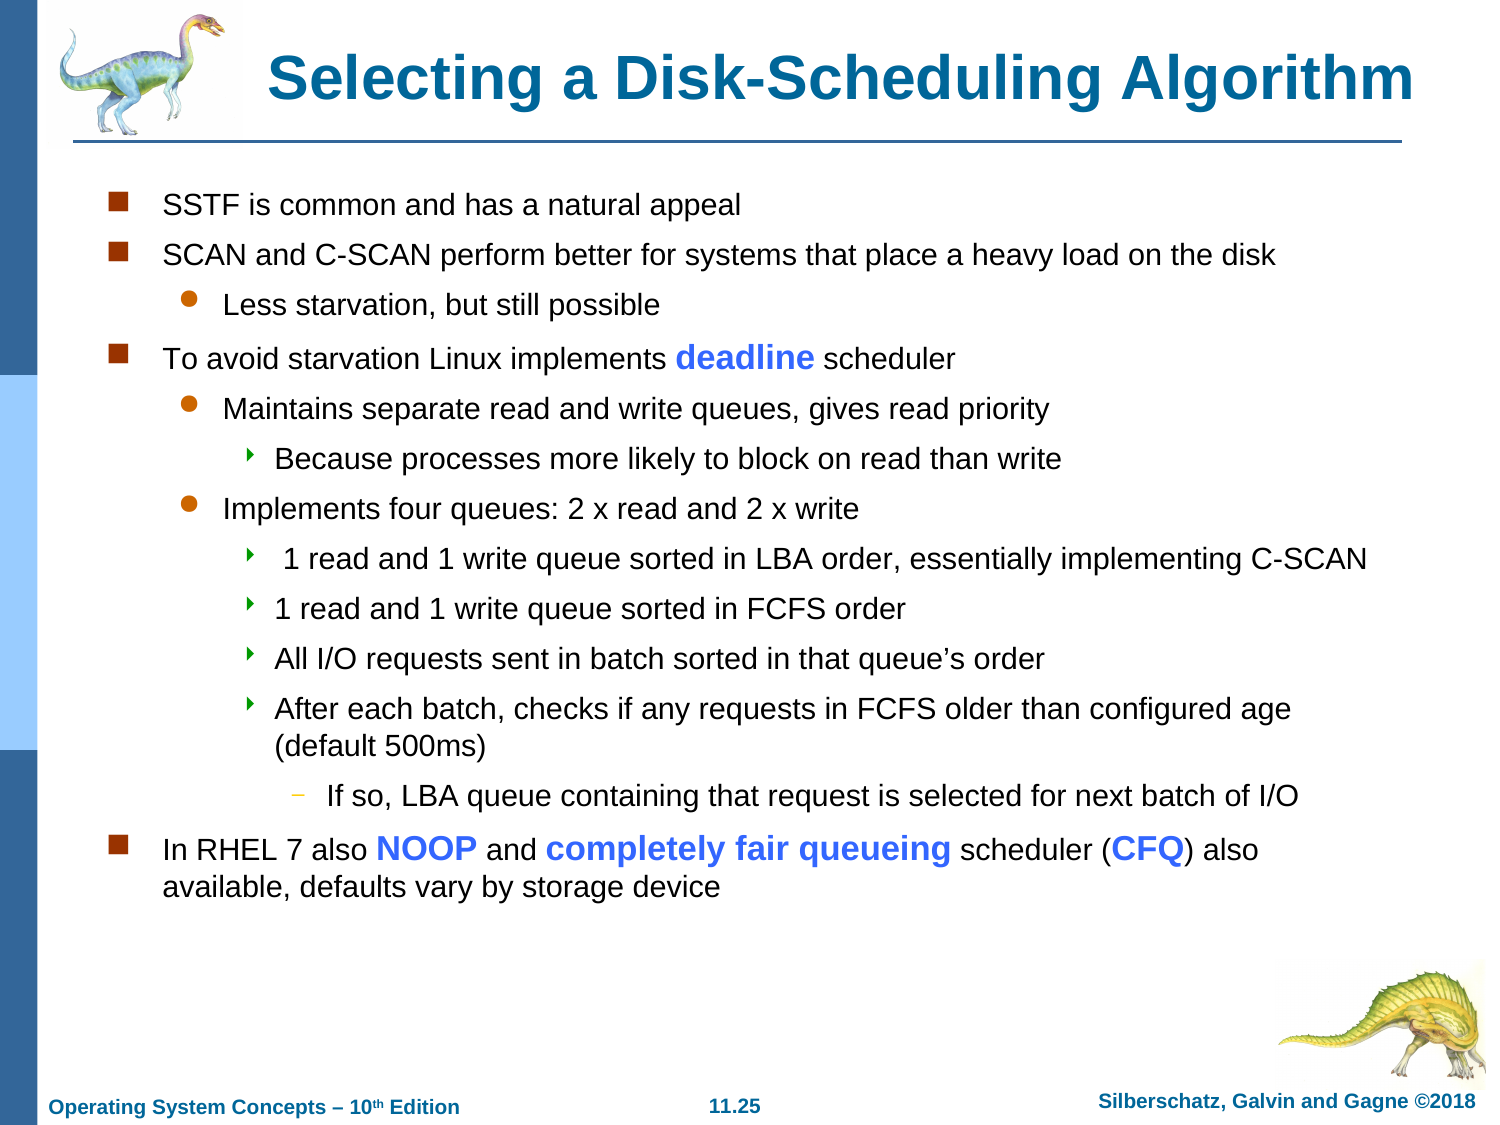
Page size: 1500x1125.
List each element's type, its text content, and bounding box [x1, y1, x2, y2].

list SSTF is common and has a natural appeal SCAN and C-SCAN perform better for systems that place a heavy load on the disk Less starvation, but still possible To avoid starvation Linux implements deadline scheduler Maintains separate read and write queues, gives read priority Because processes more likely to block on read than write Implements four queues: 2 x read and 2 x write 1 read and 1 write queue sorted in LBA order, essentially implementing C-SCAN 1 read and 1 write queue sorted in FCFS order All I/O requests sent in batch sorted in that queue’s order After each batch, checks if any requests in FCFS older than configured age (default 500ms) If so, LBA queue containing that request is selected for next batch of I/O In RHEL 7 also NOOP and completely fair queueing scheduler (CFQ) also available, defaults vary by storage device [95, 177, 1405, 921]
picture [46, 0, 243, 149]
title Selecting a Disk-Scheduling Algorithm [209, 24, 1475, 120]
picture [1275, 959, 1486, 1090]
picture [1415, 1093, 1423, 1098]
